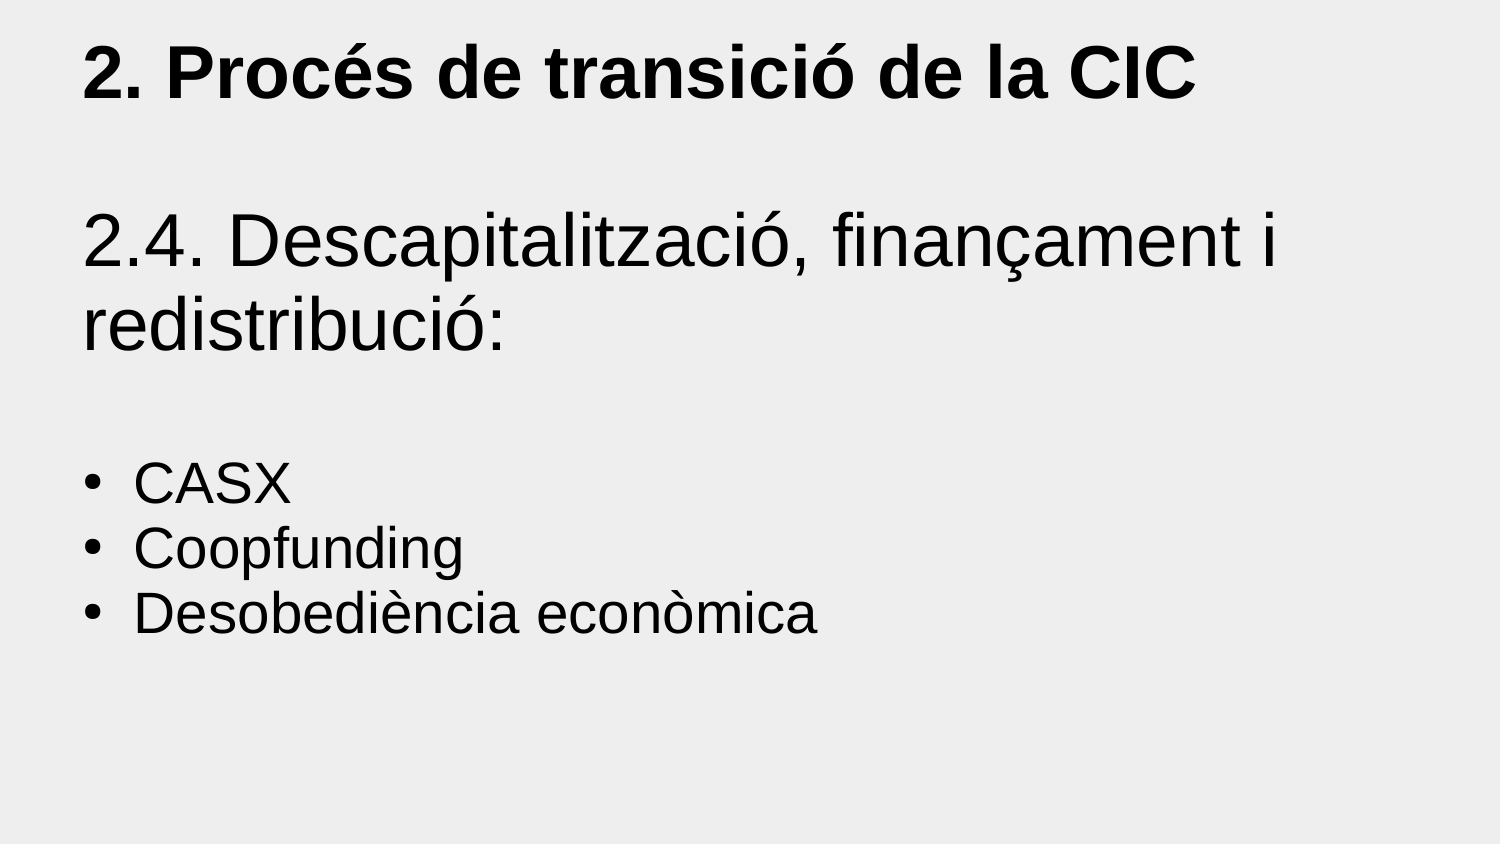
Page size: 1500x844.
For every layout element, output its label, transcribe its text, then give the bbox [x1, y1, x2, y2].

text_box 2. Procés de transició de la CIC 2.4. Descapitalització, finançament i redistribució: CASX Coopfunding Desobediència econòmica [67, 23, 1453, 739]
